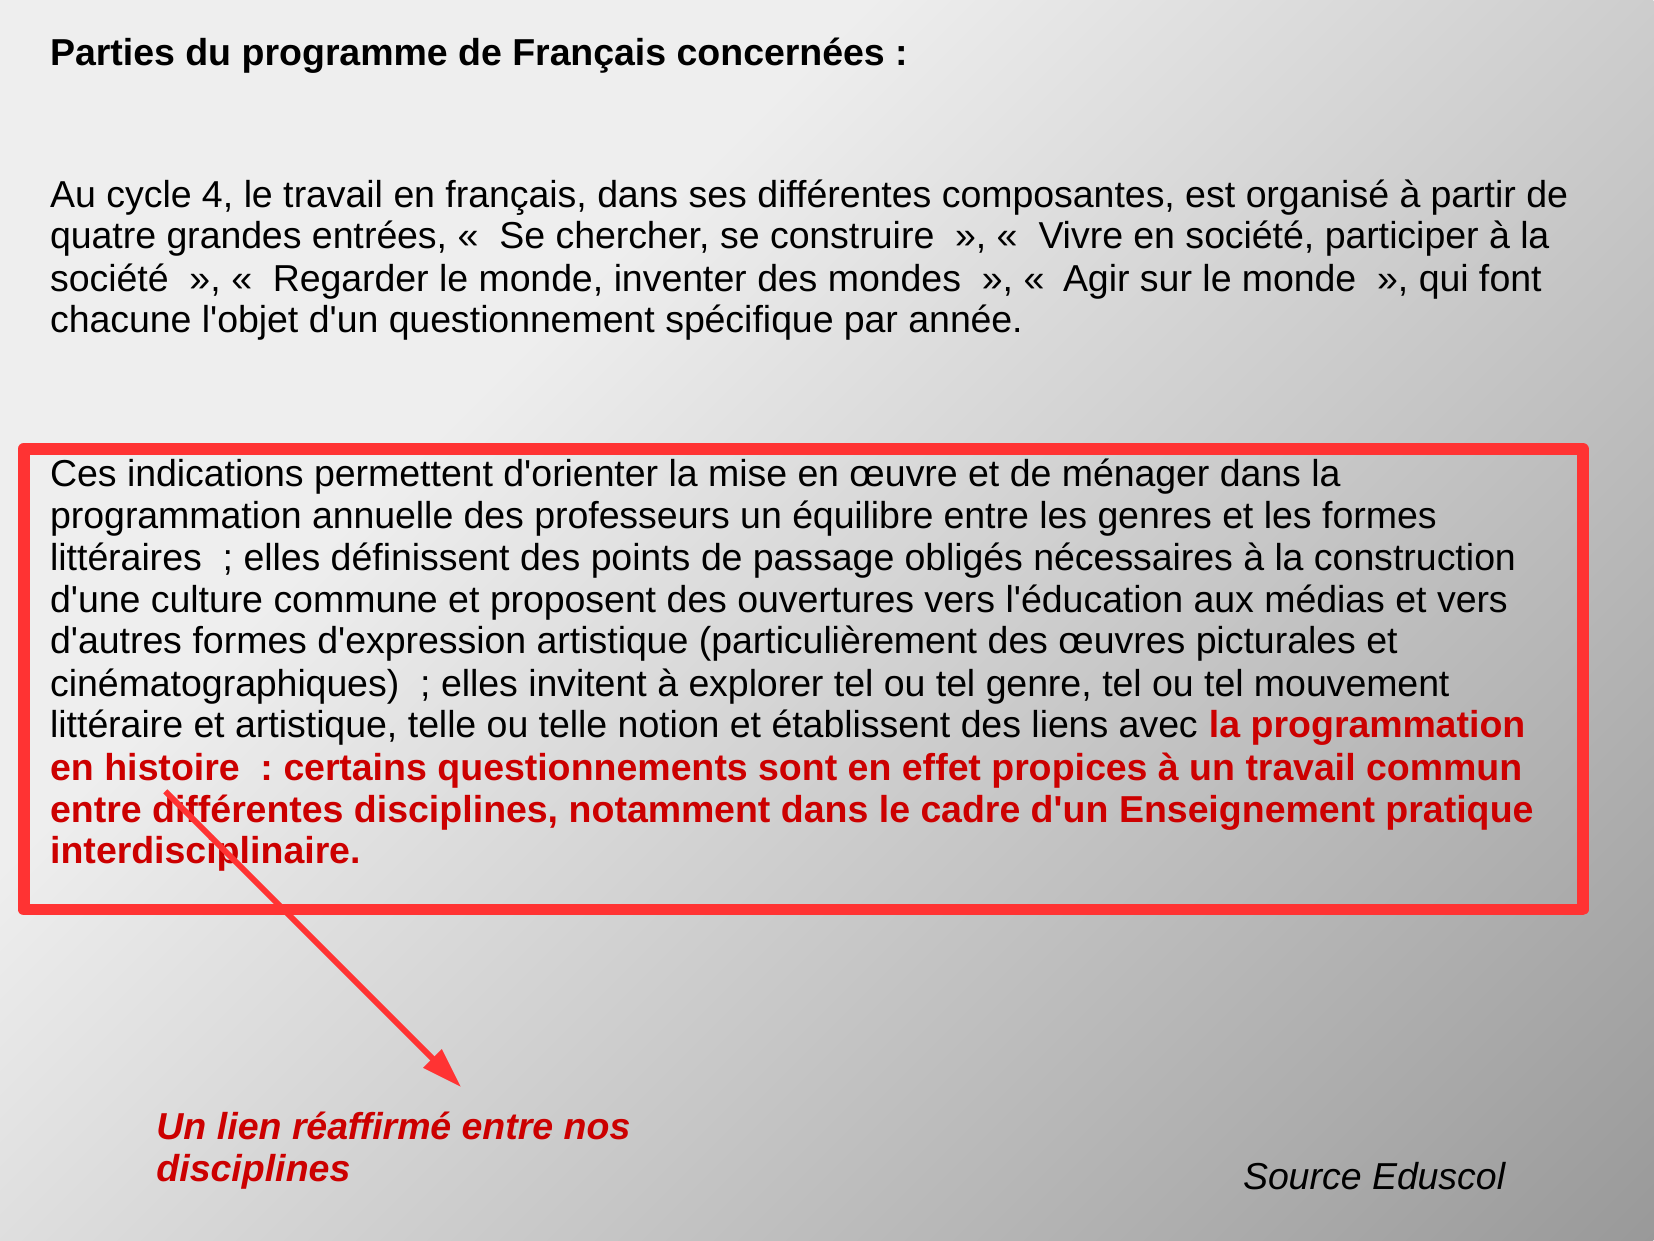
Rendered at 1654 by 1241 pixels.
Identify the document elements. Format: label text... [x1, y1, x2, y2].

text_box Un lien réaffirmé entre nos disciplines [141, 1098, 650, 1200]
text_box Au cycle 4, le travail en français, dans ses différentes composantes, est organisé à partir de quatre grandes entrées, « Se chercher, se construire », « Vivre en société, participer à la société », « Regarder le monde, inventer des mondes », « Agir sur le monde », qui font chacune l'objet d'un questionnement spécifique par année. Ces indications permettent d'orienter la mise en œuvre et de ménager dans la programmation annuelle des professeurs un équilibre entre les genres et les formes littéraires ; elles définissent des points de passage obligés nécessaires à la construction d'une culture commune et proposent des ouvertures vers l'éducation aux médias et vers d'autres formes d'expression artistique (particulièrement des œuvres picturales et cinématographiques) ; elles invitent à explorer tel ou tel genre, tel ou tel mouvement littéraire et artistique, telle ou telle notion et établissent des liens avec la programmation en histoire : certains questionnements sont en effet propices à un travail commun entre différentes disciplines, notamment dans le cadre d'un Enseignement pratique interdisciplinaire. [35, 81, 1595, 1241]
text_box Au cycle 4, le travail en français, dans ses différentes composantes, est organisé à partir de quatre grandes entrées, « Se chercher, se construire », « Vivre en société, participer à la société », « Regarder le monde, inventer des mondes », « Agir sur le monde », qui font chacune l'objet d'un questionnement spécifique par année. Ces indications permettent d'orienter la mise en œuvre et de ménager dans la programmation annuelle des professeurs un équilibre entre les genres et les formes littéraires ; elles définissent des points de passage obligés nécessaires à la construction d'une culture commune et proposent des ouvertures vers l'éducation aux médias et vers d'autres formes d'expression artistique (particulièrement des œuvres picturales et cinématographiques) ; elles invitent à explorer tel ou tel genre, tel ou tel mouvement littéraire et artistique, telle ou telle notion et établissent des liens avec la programmation en histoire : certains questionnements sont en effet propices à un travail commun entre différentes disciplines, notamment dans le cadre d'un Enseignement pratique interdisciplinaire. [35, 455, 1577, 904]
text_box Parties du programme de Français concernées : [35, 23, 1371, 81]
text_box Source Eduscol [1228, 1148, 1654, 1205]
